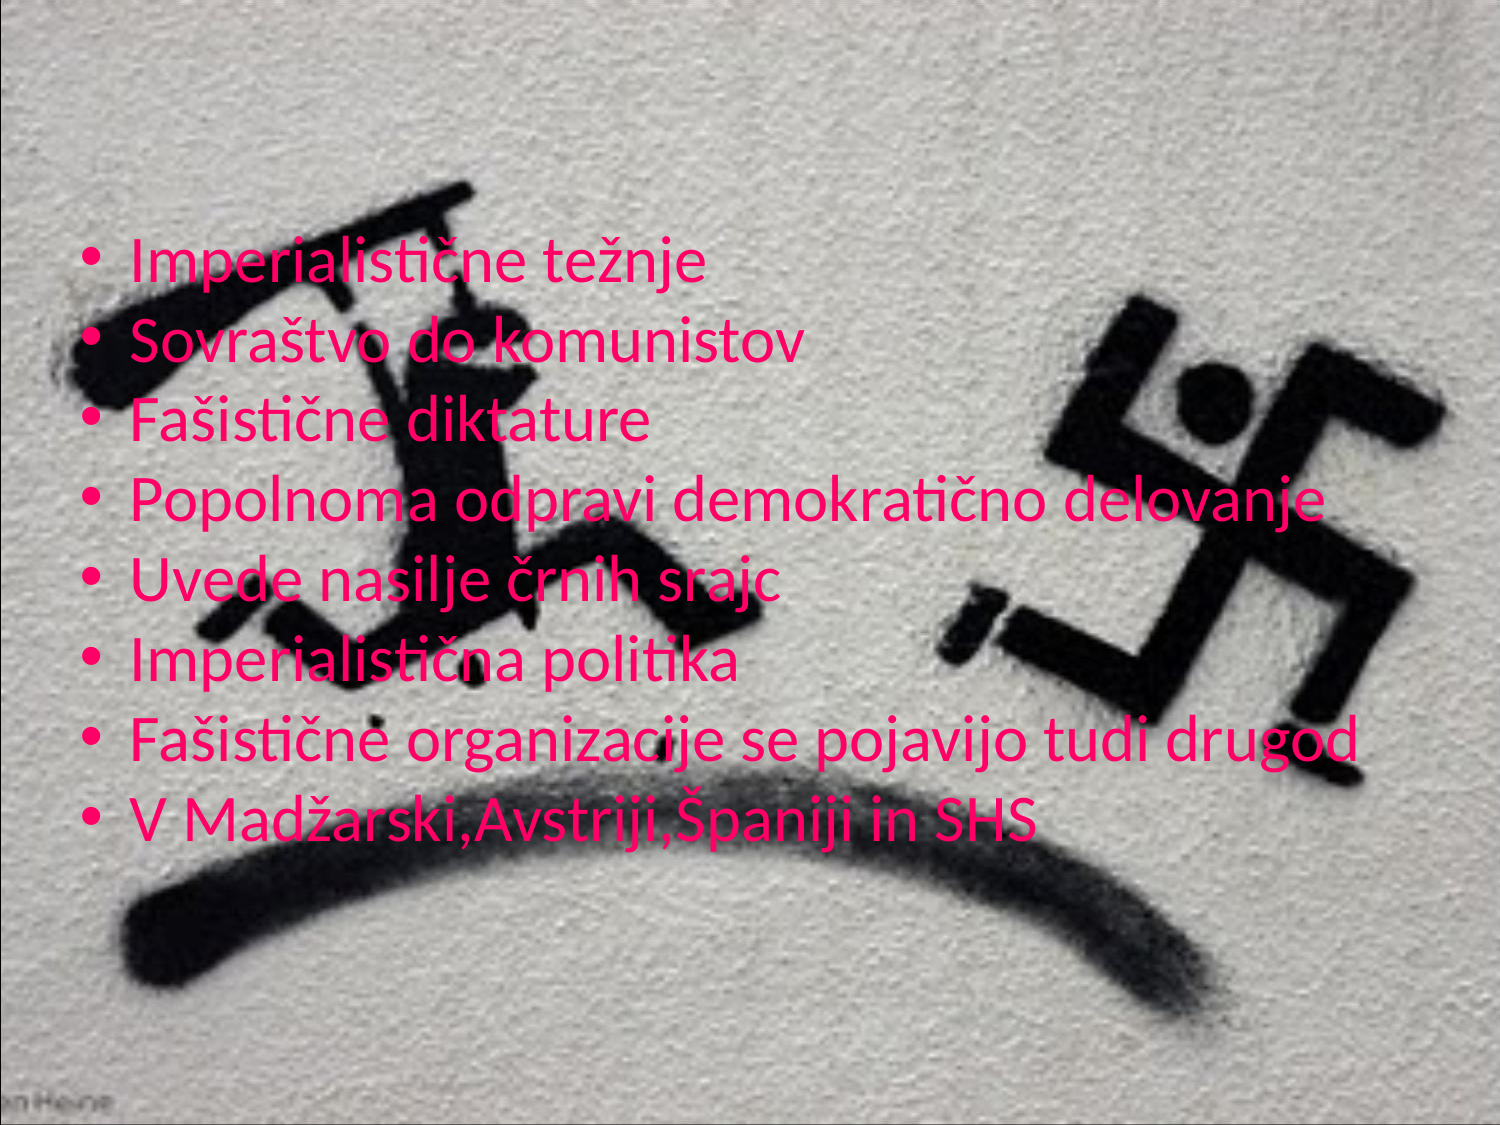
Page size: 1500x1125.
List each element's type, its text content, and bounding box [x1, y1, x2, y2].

text_box Imperialistične težnje Sovraštvo do komunistov Fašistične diktature Popolnoma odpravi demokratično delovanje Uvede nasilje črnih srajc Imperialistična politika Fašistične organizacije se pojavijo tudi drugod V Madžarski,Avstriji,Španiji in SHS [64, 207, 1400, 943]
picture [0, 0, 1500, 1125]
